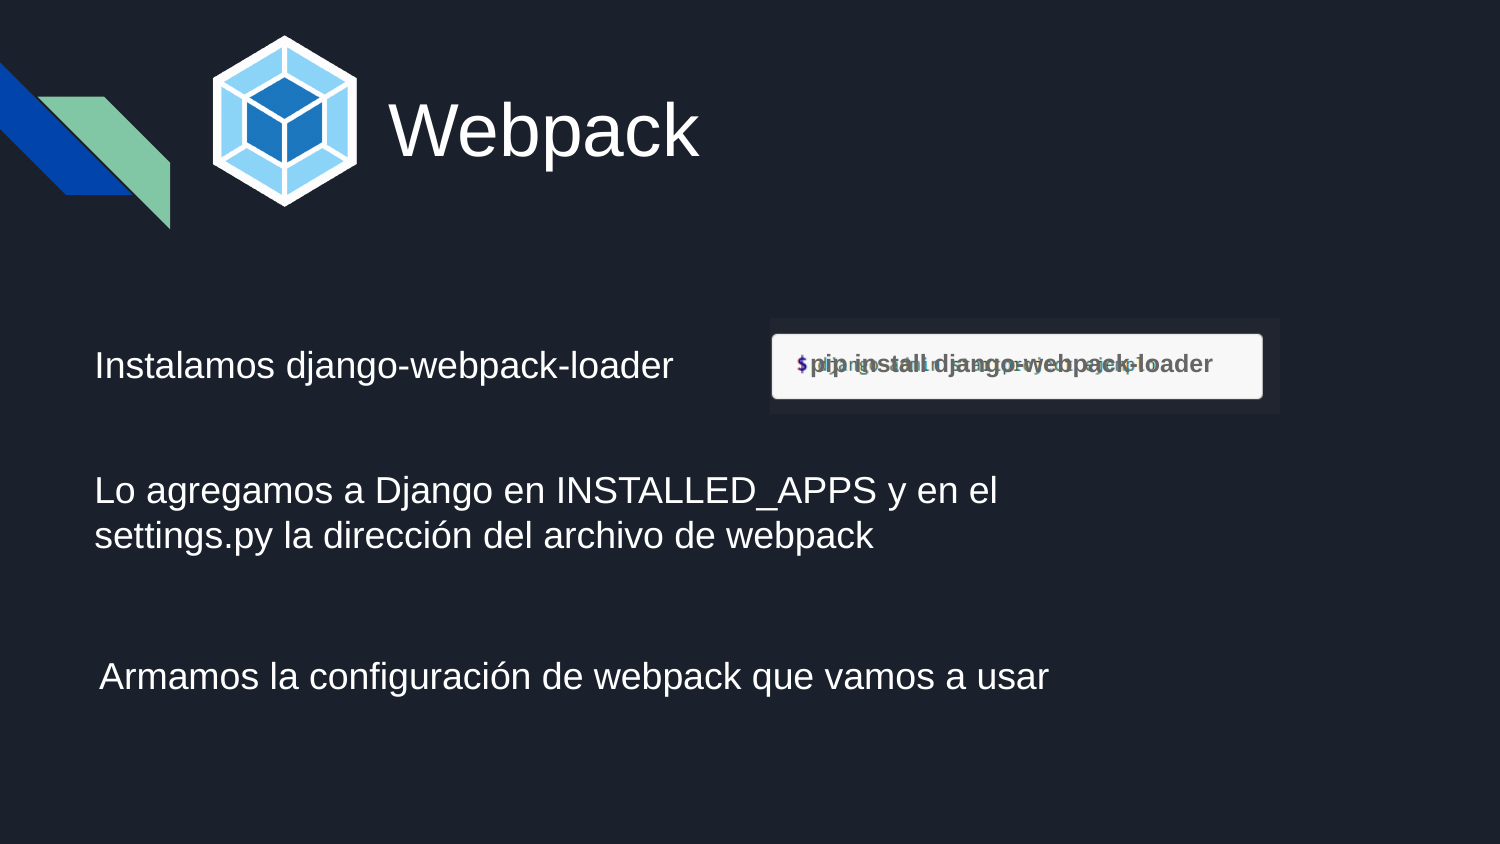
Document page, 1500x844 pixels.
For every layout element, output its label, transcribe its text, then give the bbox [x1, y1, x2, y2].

picture [769, 318, 1280, 414]
list Lo agregamos a Django en INSTALLED_APPS y en el settings.py la dirección del archivo de webpack [79, 451, 1102, 547]
picture [197, 22, 374, 217]
list Webpack [373, 66, 1387, 146]
list pip install django-webpack-loader [795, 332, 1284, 412]
list Armamos la configuración de webpack que vamos a usar [84, 637, 1098, 733]
list Instalamos django-webpack-loader [79, 326, 769, 406]
